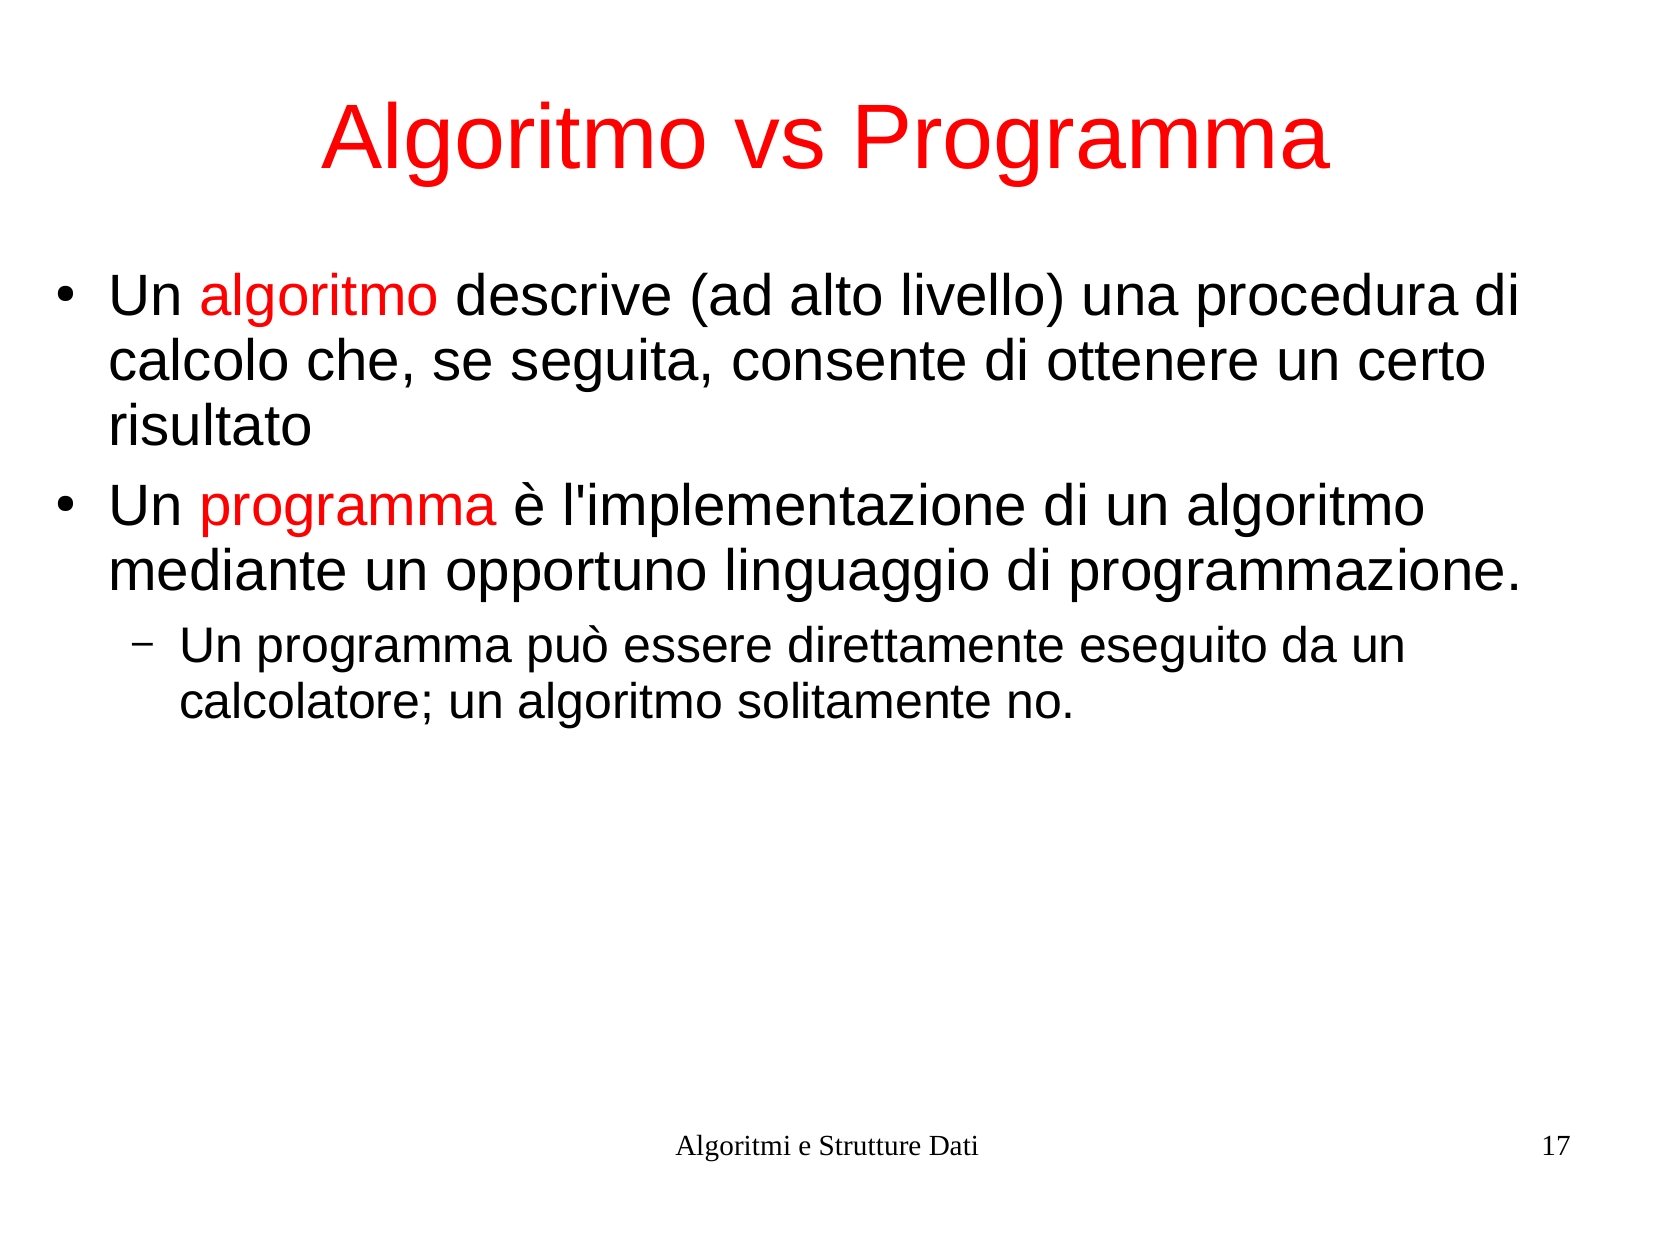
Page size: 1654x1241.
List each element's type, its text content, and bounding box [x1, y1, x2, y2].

title Algoritmo vs Programma [82, 49, 1571, 226]
list Un algoritmo descrive (ad alto livello) una procedura di calcolo che, se seguita, consente di ottenere un certo risultato Un programma è l'implementazione di un algoritmo mediante un opportuno linguaggio di programmazione. Un programma può essere direttamente eseguito da un calcolatore; un algoritmo solitamente no. [37, 262, 1613, 1109]
